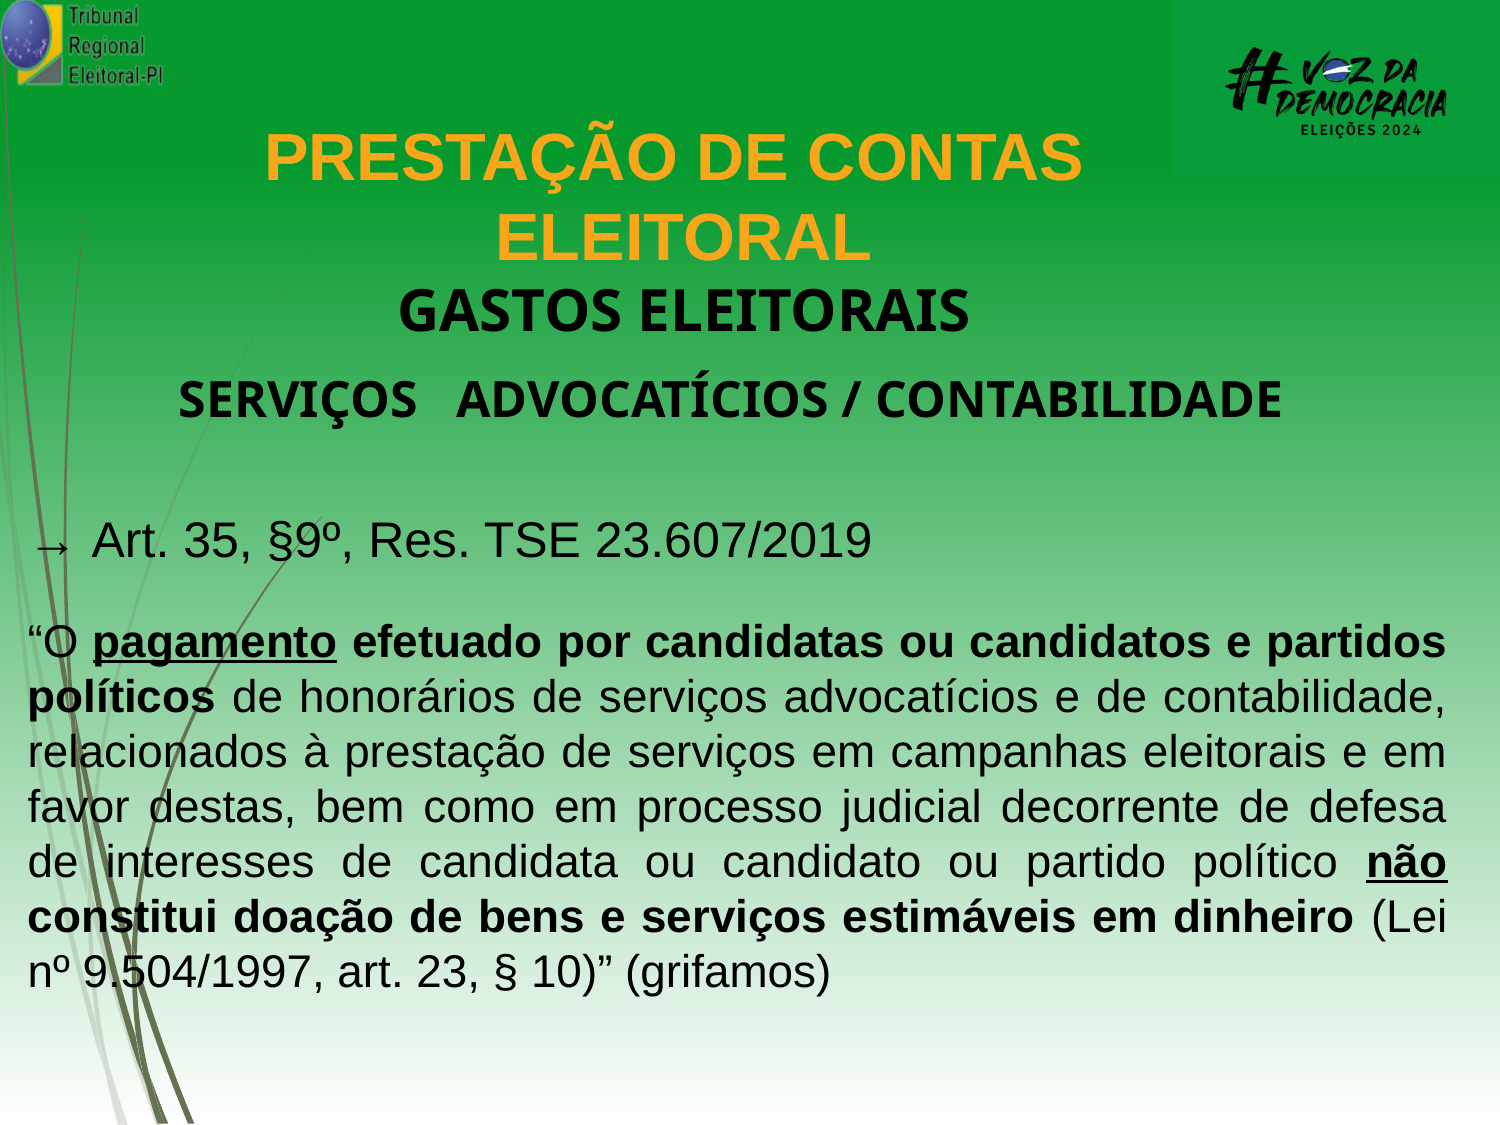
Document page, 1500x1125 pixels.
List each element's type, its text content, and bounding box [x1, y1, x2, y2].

picture [1171, 0, 1500, 177]
text_box SERVIÇOS ADVOCATÍCIOS / CONTABILIDADE → Art. 35, §9º, Res. TSE 23.607/2019 “O pagamento efetuado por candidatas ou candidatos e partidos políticos de honorários de serviços advocatícios e de contabilidade, relacionados à prestação de serviços em campanhas eleitorais e em favor destas, bem como em processo judicial decorrente de defesa de interesses de candidata ou candidato ou partido político não constitui doação de bens e serviços estimáveis em dinheiro (Lei nº 9.504/1997, art. 23, § 10)” (grifamos) [12, 259, 1463, 1098]
picture [0, 0, 177, 94]
text_box PRESTAÇÃO DE CONTAS ELEITORAL GASTOS ELEITORAIS [0, 106, 1368, 258]
